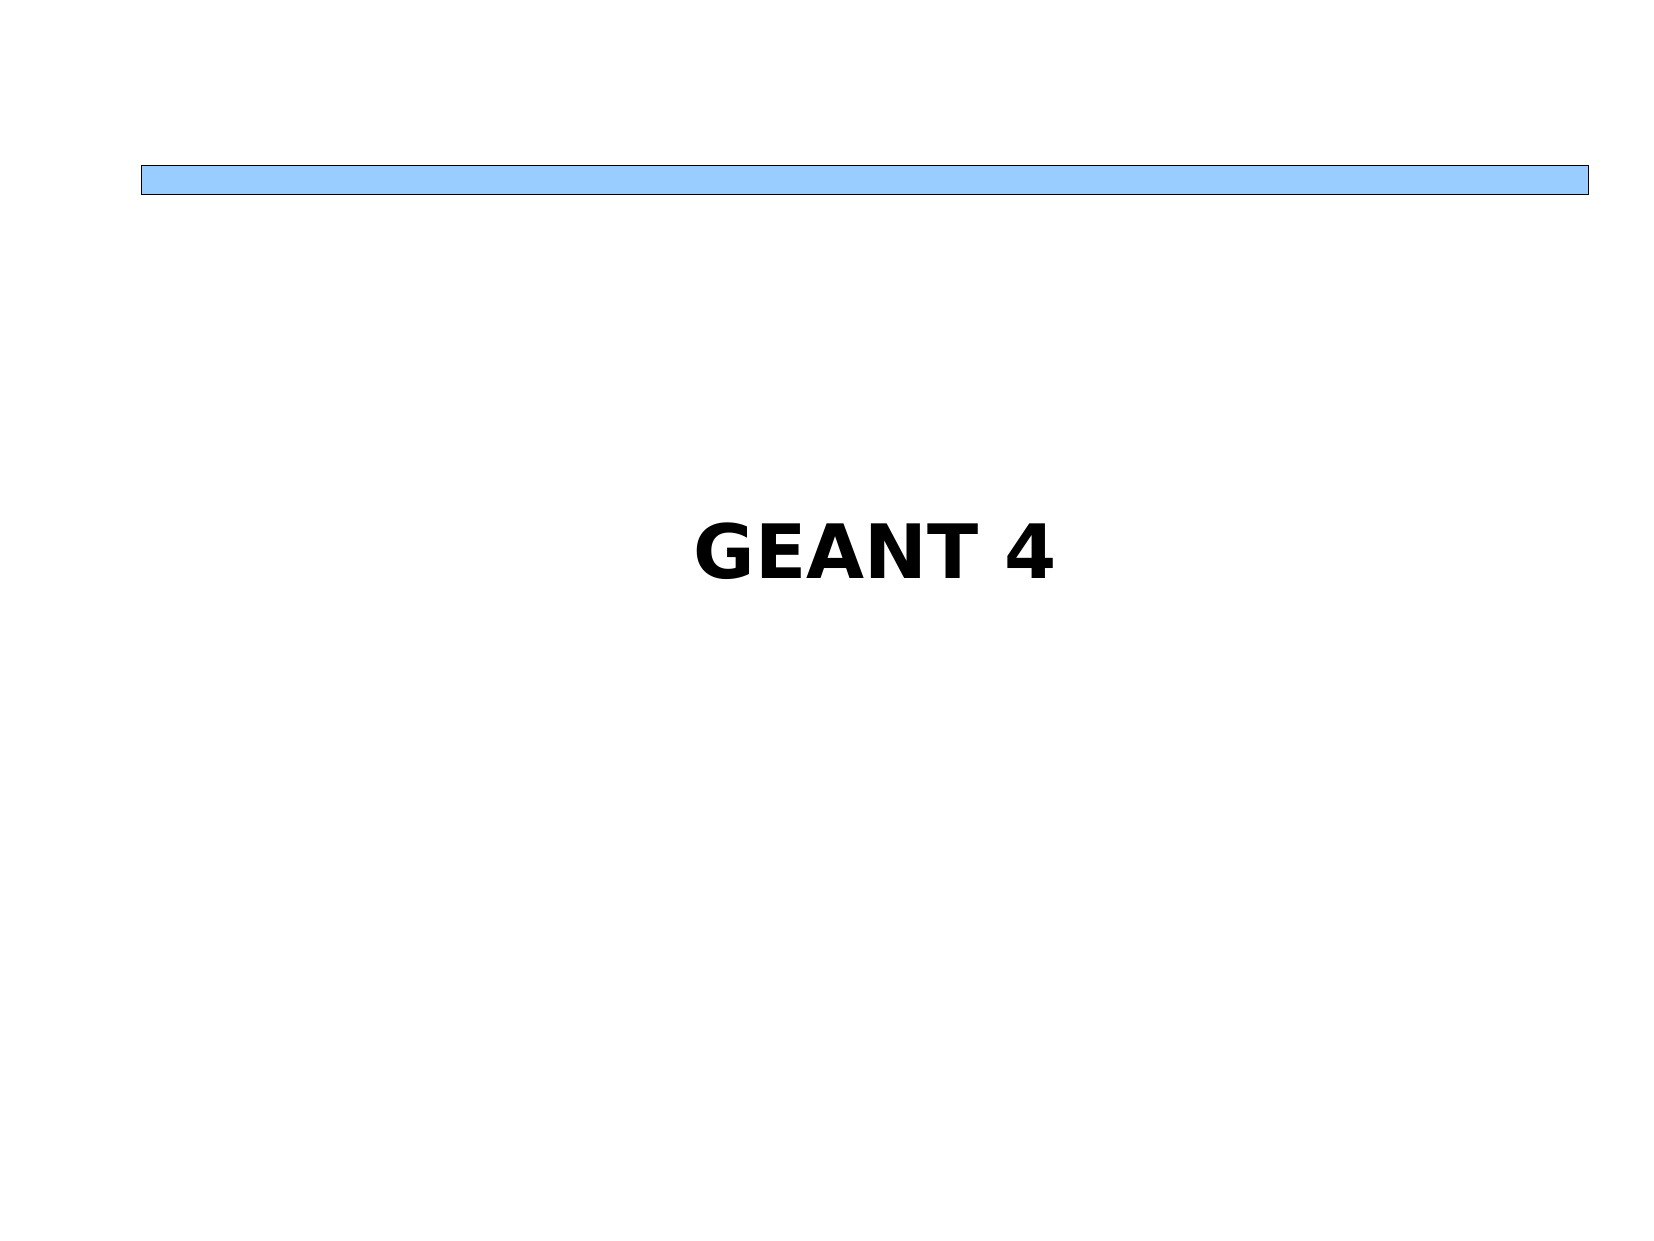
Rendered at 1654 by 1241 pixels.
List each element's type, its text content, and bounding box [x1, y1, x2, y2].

text_box GEANT 4 [679, 501, 1388, 605]
